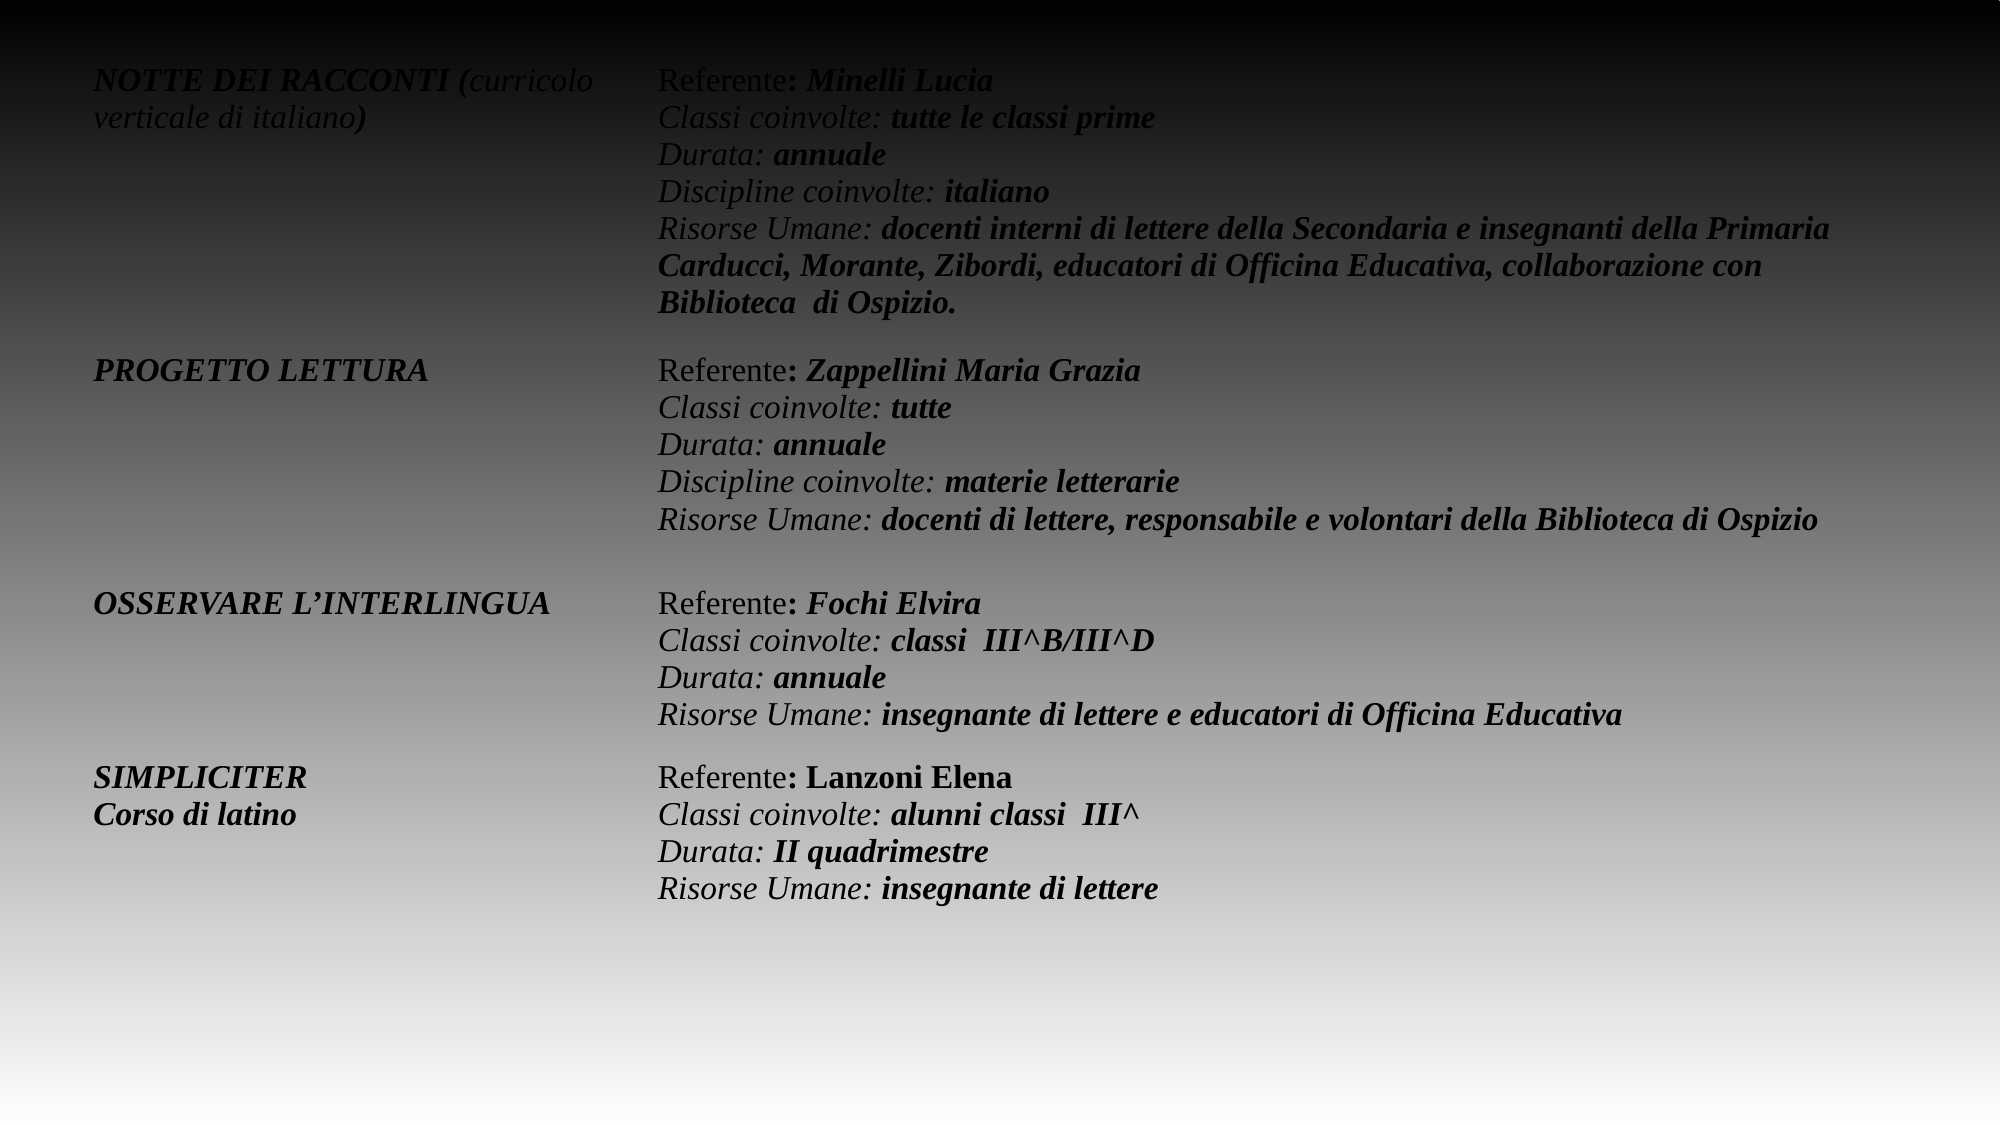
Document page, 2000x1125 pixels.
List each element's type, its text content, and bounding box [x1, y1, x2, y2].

table_cell Referente: Zappellini Maria Grazia Classi coinvolte: tutte Durata: annuale Discipline coinvolte: materie letterarie Risorse Umane: docenti di lettere, responsabile e volontari della Biblioteca di Ospizio [643, 345, 1897, 577]
table_header NOTTE DEI RACCONTI (curricolo verticale di italiano) [78, 55, 643, 345]
table_cell PROGETTO LETTURA [78, 345, 643, 577]
table_cell Referente: Lanzoni Elena Classi coinvolte: alunni classi III^ Durata: II quadrimestre Risorse Umane: insegnante di lettere [643, 751, 1897, 924]
table_cell Referente: Fochi Elvira Classi coinvolte: classi III^B/III^D Durata: annuale Risorse Umane: insegnante di lettere e educatori di Officina Educativa [643, 577, 1897, 751]
table_cell OSSERVARE L’INTERLINGUA [78, 577, 643, 751]
table_cell SIMPLICITER Corso di latino [78, 751, 643, 924]
table_header Referente: Minelli Lucia Classi coinvolte: tutte le classi prime Durata: annuale Discipline coinvolte: italiano Risorse Umane: docenti interni di lettere della Secondaria e insegnanti della Primaria Carducci, Morante, Zibordi, educatori di Officina Educativa, collaborazione con Biblioteca di Ospizio. [643, 55, 1897, 345]
